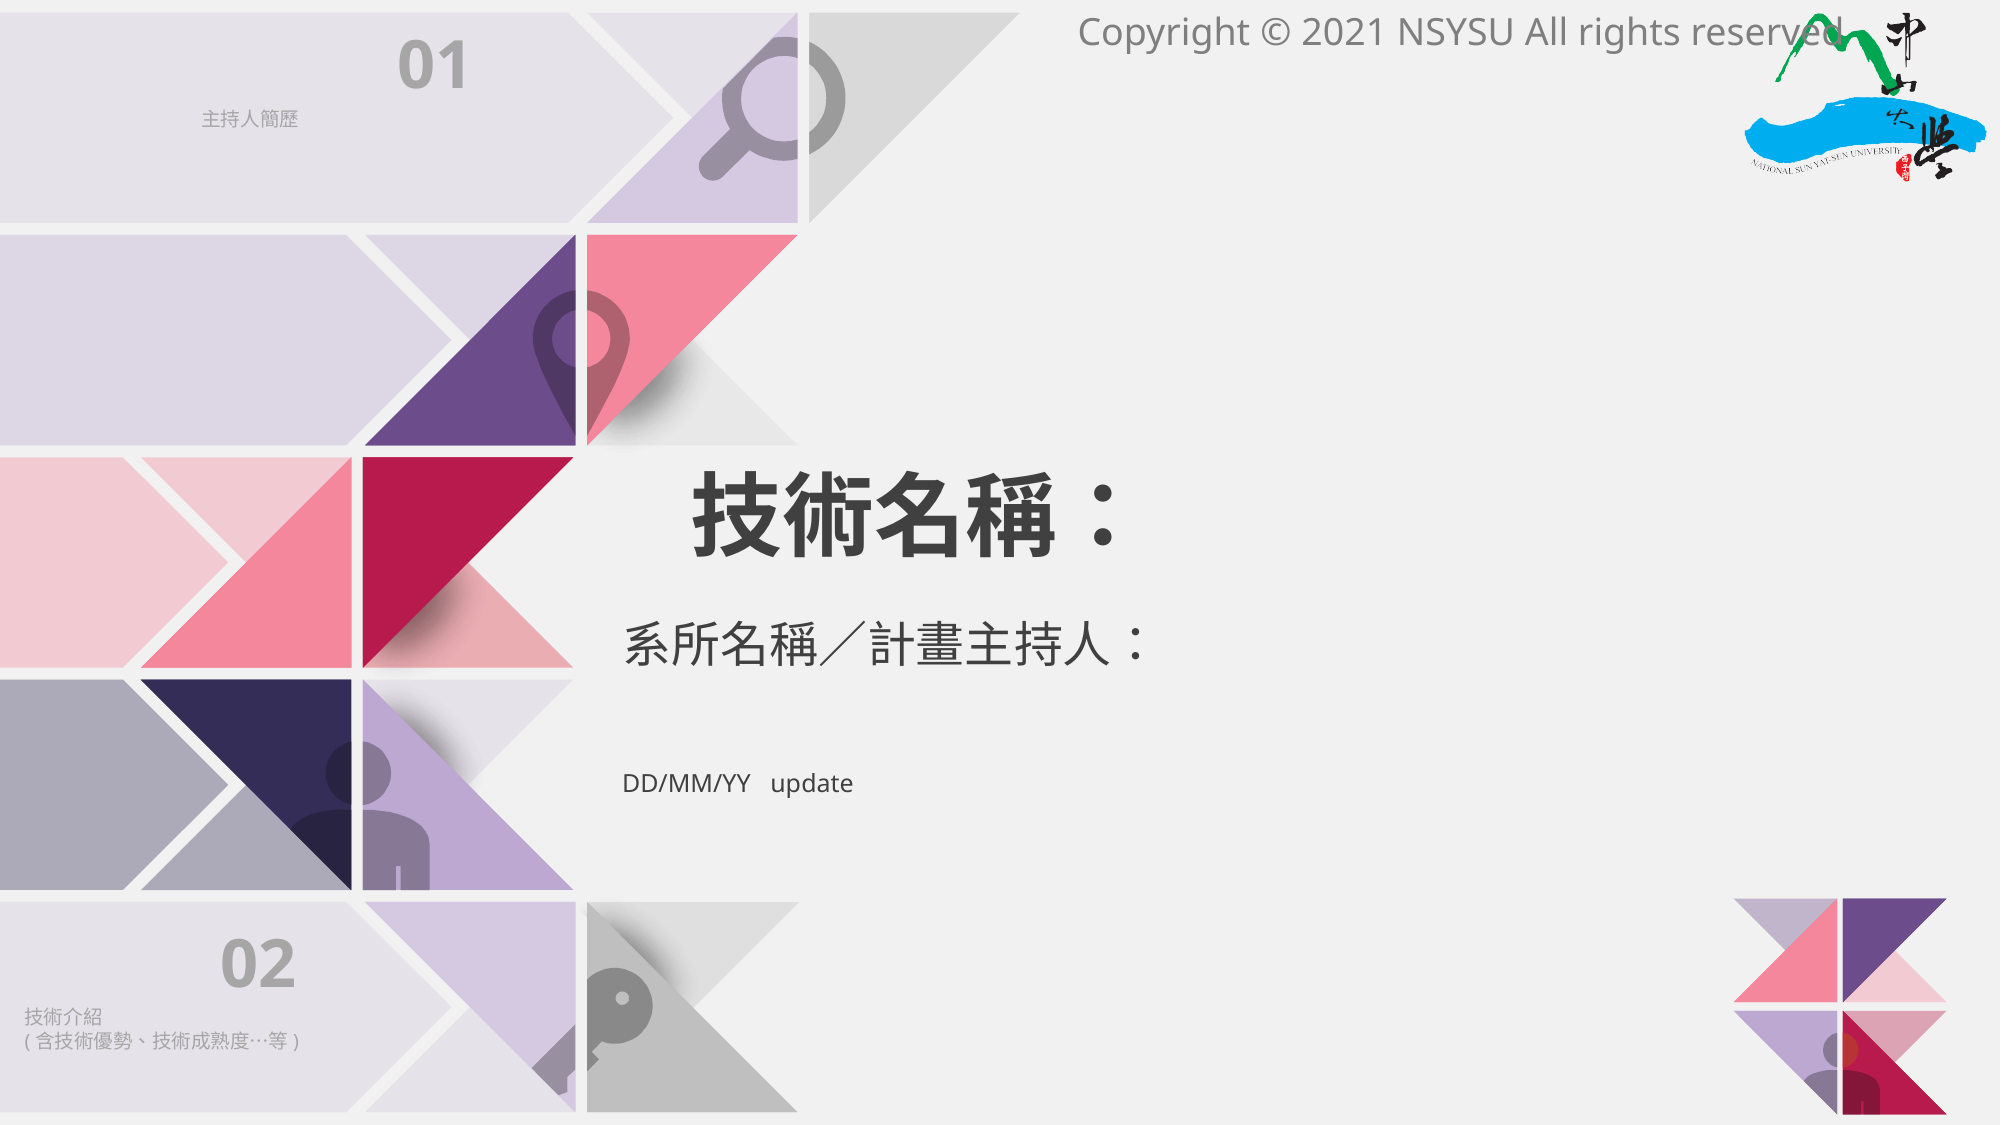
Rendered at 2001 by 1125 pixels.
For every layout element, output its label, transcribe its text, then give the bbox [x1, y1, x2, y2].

list 技術名稱： [622, 493, 1893, 607]
text_box 技術介紹 (含技術優勢、技術成熟度…等) [24, 1005, 370, 1053]
text_box DD/MM/YY update [622, 767, 1607, 798]
text_box 02 [220, 920, 370, 1002]
list 系所名稱／計畫主持人： [622, 613, 1893, 673]
text_box 01 [397, 21, 547, 103]
text_box 主持人簡歷 [201, 106, 547, 131]
